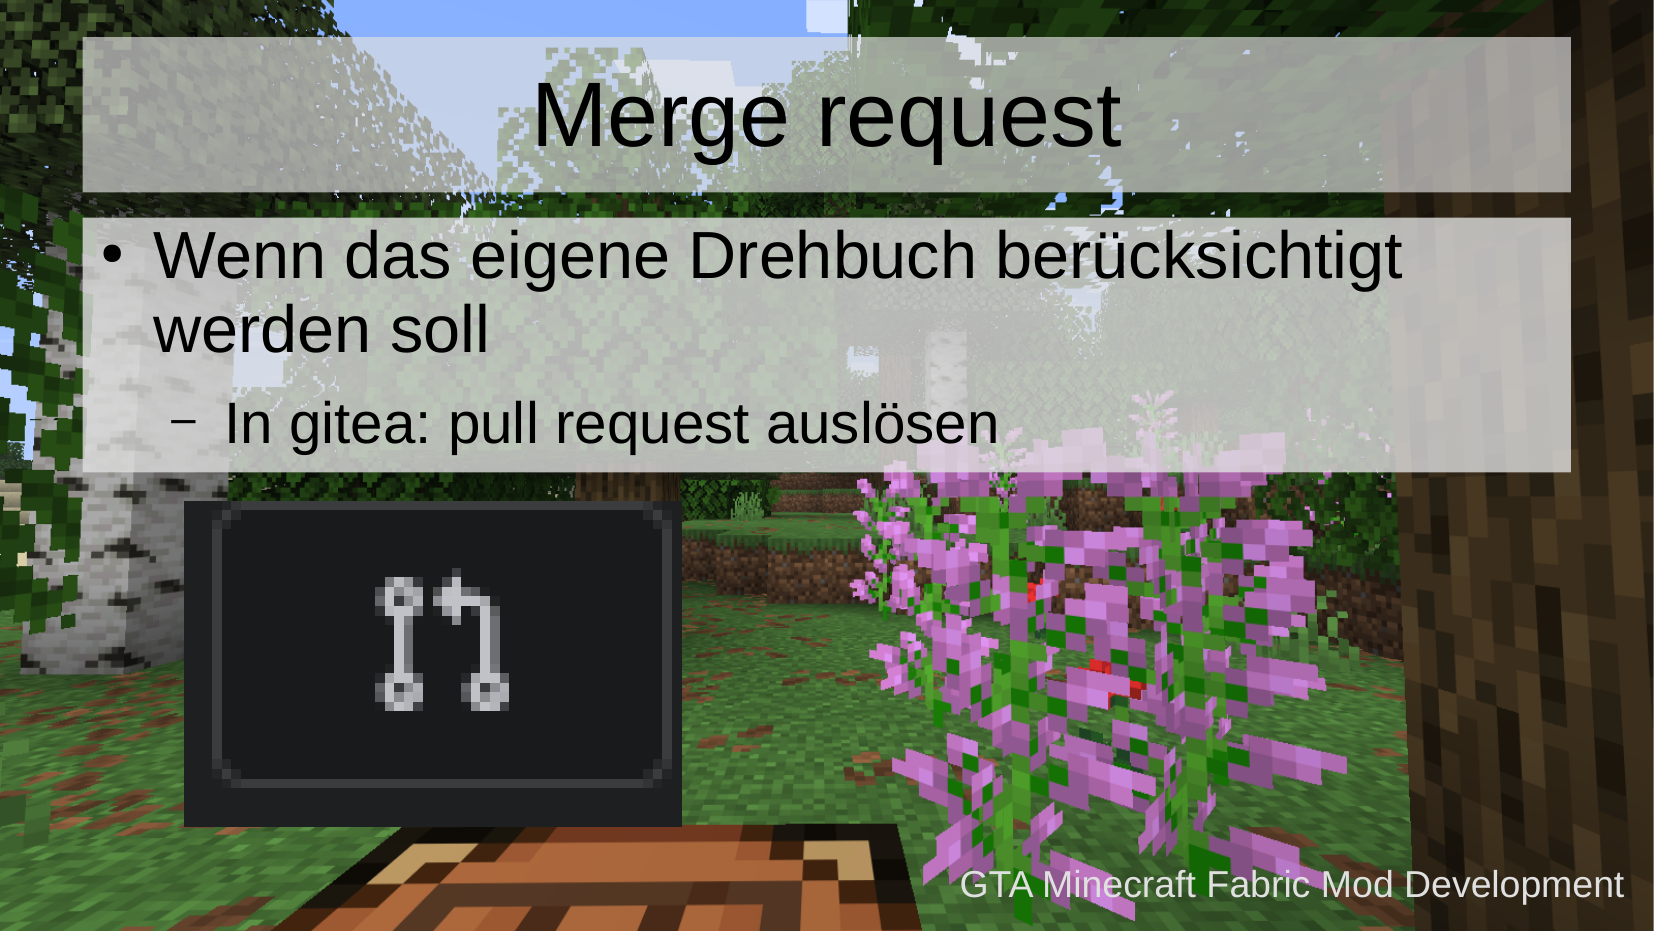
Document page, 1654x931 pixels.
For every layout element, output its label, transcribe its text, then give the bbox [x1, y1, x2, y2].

list Wenn das eigene Drehbuch berücksichtigt werden soll In gitea: pull request auslösen [82, 217, 1571, 473]
title Merge request [82, 37, 1571, 193]
picture [0, 0, 1654, 931]
